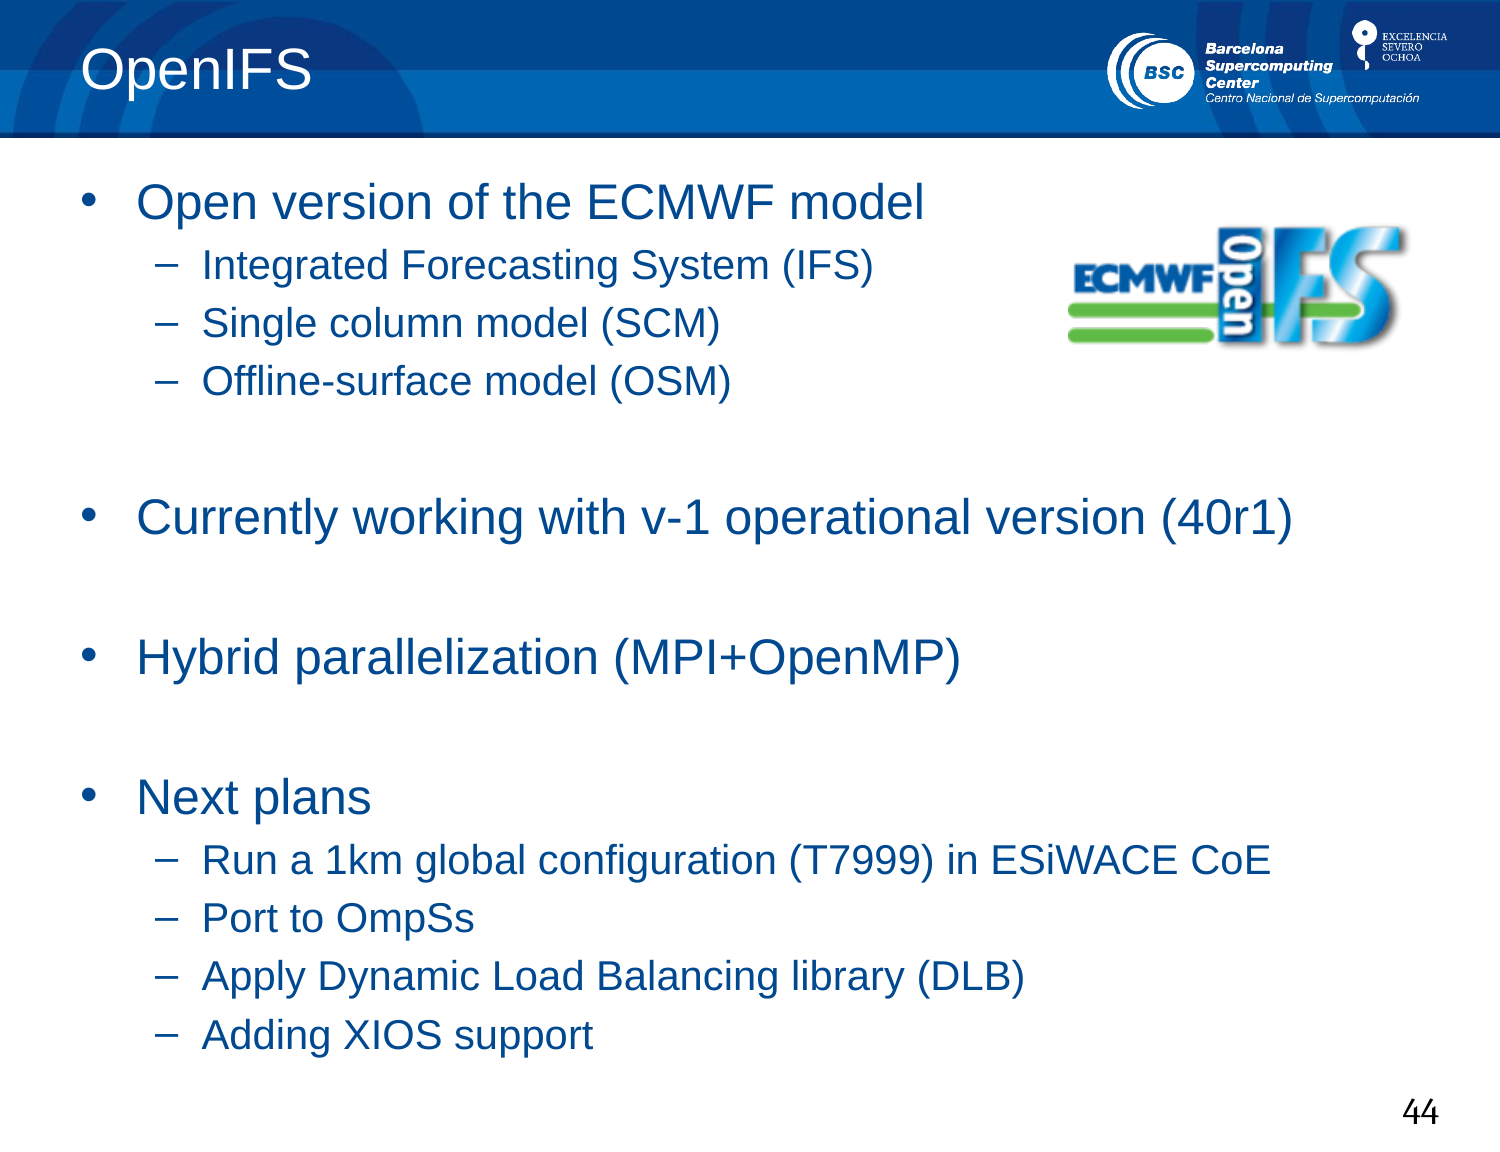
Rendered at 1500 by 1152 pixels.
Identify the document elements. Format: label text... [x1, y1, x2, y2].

picture [1068, 221, 1413, 356]
title OpenIFS [65, 23, 1081, 138]
picture [0, 0, 1500, 138]
list Open version of the ECMWF model Integrated Forecasting System (IFS) Single column model (SCM) Offline-surface model (OSM) Currently working with v-1 operational version (40r1) Hybrid parallelization (MPI+OpenMP) Next plans Run a 1km global configuration (T7999) in ESiWACE CoE Port to OmpSs Apply Dynamic Load Balancing library (DLB) Adding XIOS support [64, 161, 1432, 1068]
